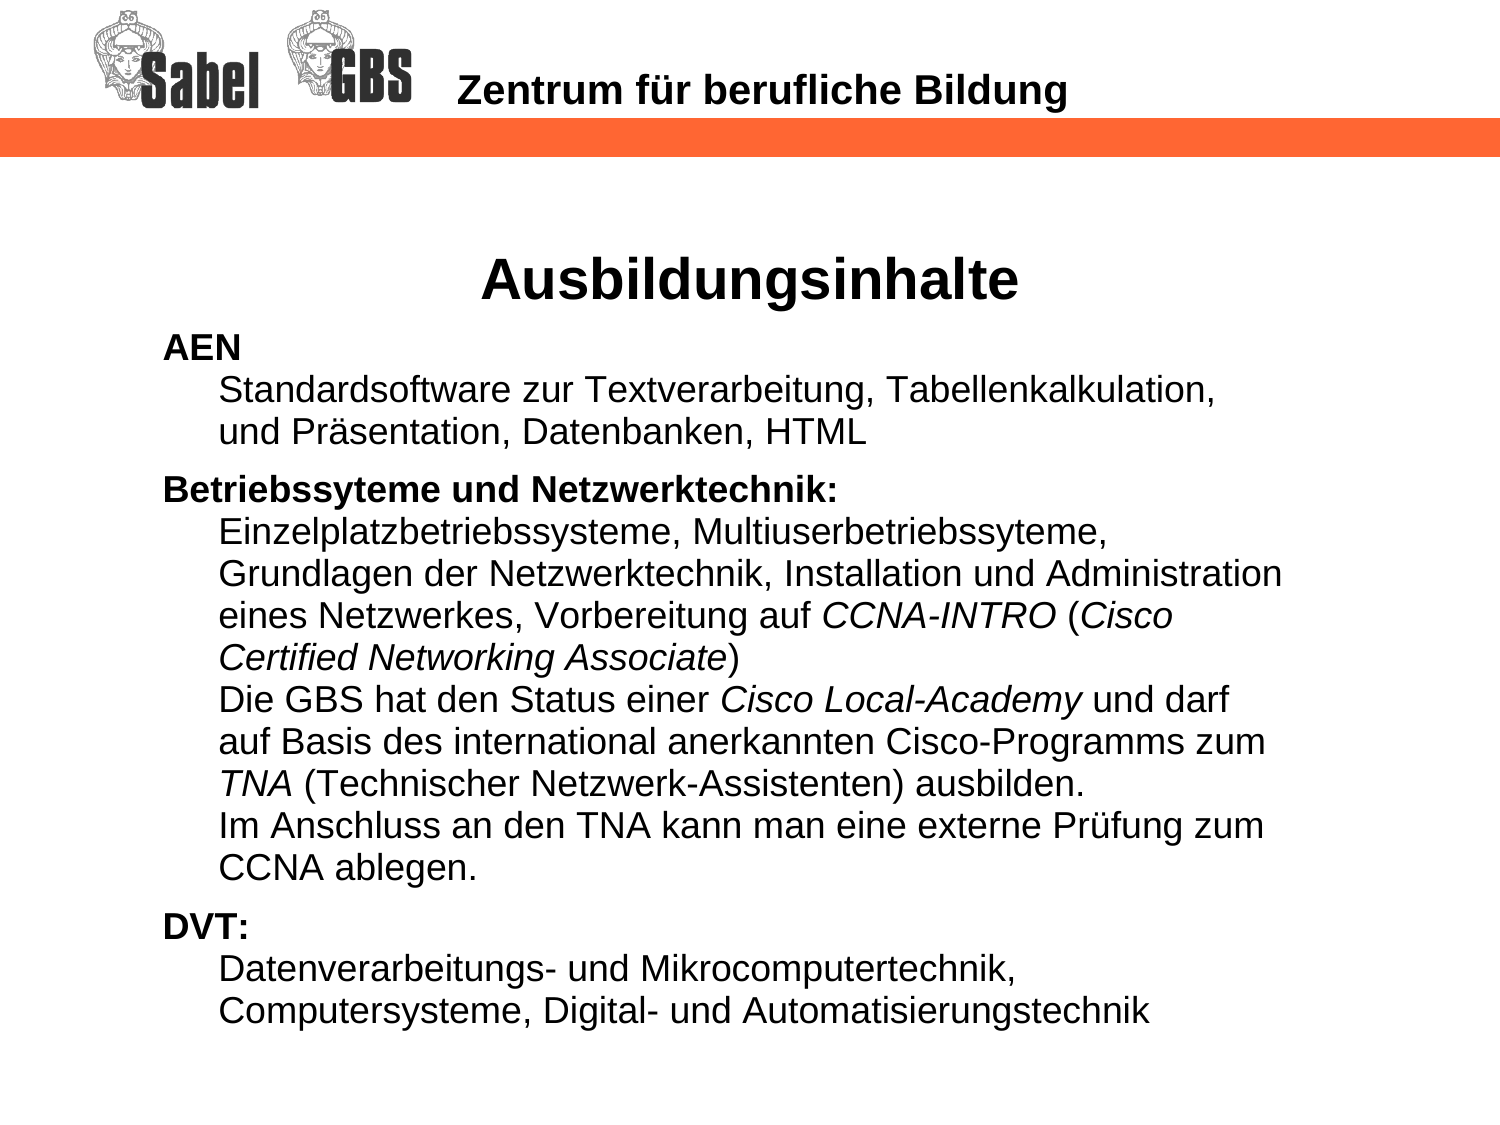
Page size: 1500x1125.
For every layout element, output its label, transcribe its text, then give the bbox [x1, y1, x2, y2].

picture [265, 0, 433, 113]
title Ausbildungsinhalte [112, 236, 1388, 323]
picture [88, 0, 264, 118]
list AEN Standardsoftware zur Textverarbeitung, Tabellenkalkulation, und Präsentation, Datenbanken, HTML Betriebssyteme und Netzwerktechnik: Einzelplatzbetriebssysteme, Multiuserbetriebssyteme, Grundlagen der Netzwerktechnik, Installation und Administration eines Netzwerkes, Vorbereitung auf CCNA-INTRO (Cisco Certified Networking Associate) Die GBS hat den Status einer Cisco Local-Academy und darf auf Basis des international anerkannten Cisco-Programms zum TNA (Technischer Netzwerk-Assistenten) ausbilden. Im Anschluss an den TNA kann man eine externe Prüfung zum CCNA ablegen. DVT: Datenverarbeitungs- und Mikrocomputertechnik, Computersysteme, Digital- und Automatisierungstechnik [147, 318, 1300, 1044]
